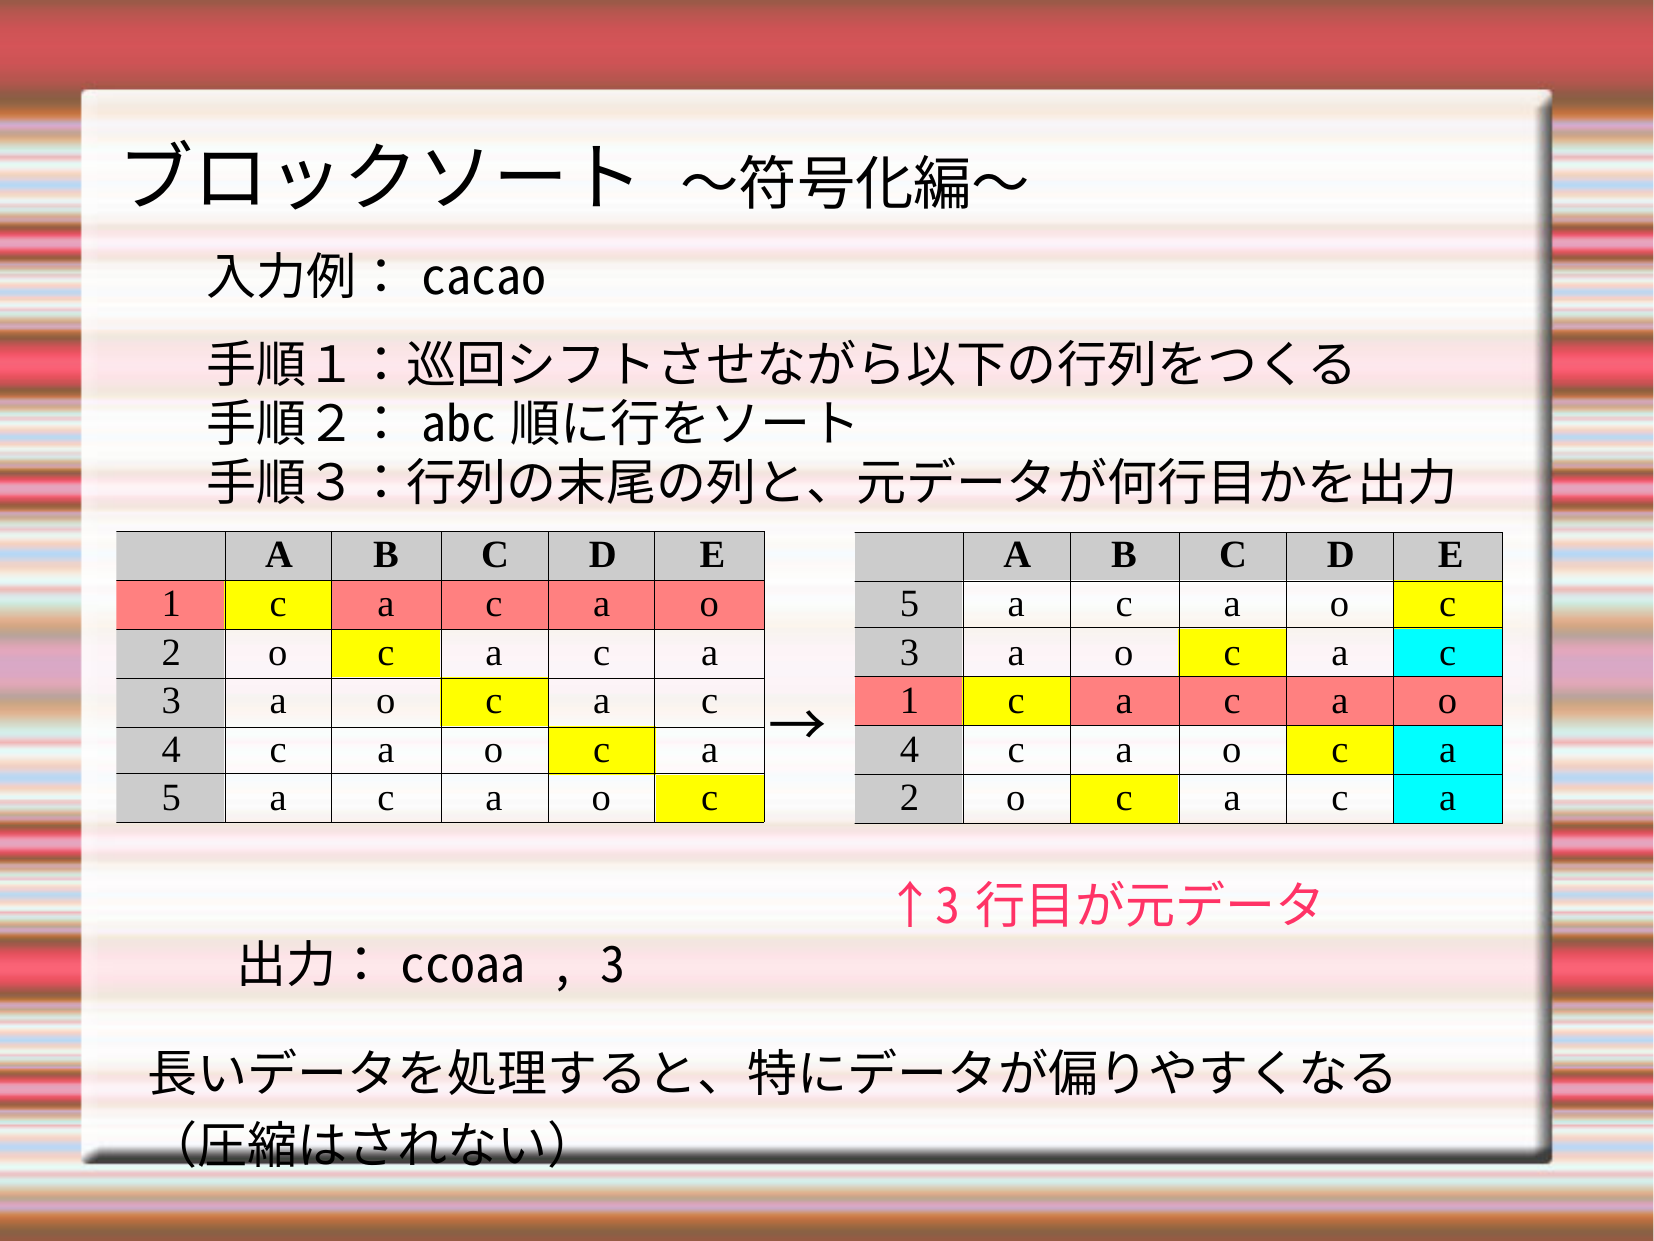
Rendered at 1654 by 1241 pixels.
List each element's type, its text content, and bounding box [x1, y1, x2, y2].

text_box ↑3行目が元データ [885, 865, 1506, 916]
picture [418, 375, 460, 383]
picture [948, 375, 978, 383]
picture [1070, 375, 1093, 383]
picture [233, 434, 260, 442]
text_box 入力例：cacao [206, 236, 1359, 287]
picture [1175, 375, 1287, 383]
picture [815, 375, 833, 383]
picture [461, 434, 484, 442]
picture [520, 375, 578, 383]
picture [729, 434, 827, 442]
picture [670, 375, 727, 383]
picture [261, 375, 274, 383]
picture [1366, 493, 1380, 497]
picture [930, 375, 949, 383]
picture [573, 375, 623, 383]
picture [502, 375, 526, 383]
picture [277, 434, 429, 442]
text_box 手順１：巡回シフトさせながら以下の行列をつくる [206, 324, 1418, 375]
picture [433, 434, 458, 442]
picture [321, 493, 338, 497]
chart [116, 512, 1506, 827]
picture [572, 434, 620, 442]
text_box ブロックソート ～符号化編～ [118, 118, 1241, 194]
picture [834, 375, 892, 383]
picture [428, 434, 438, 438]
text_box 手順２：abc順に行をソート [206, 383, 1388, 434]
picture [1153, 375, 1174, 383]
picture [261, 434, 274, 442]
picture [982, 375, 1042, 383]
picture [531, 434, 568, 442]
text_box → [768, 679, 827, 738]
picture [1325, 375, 1336, 381]
picture [650, 434, 677, 442]
picture [1097, 375, 1121, 383]
picture [627, 375, 671, 383]
picture [889, 375, 932, 383]
picture [889, 493, 900, 500]
picture [776, 375, 787, 381]
text_box 手順３：行列の末尾の列と、元データが何行目かを出力 [206, 442, 1654, 493]
picture [464, 375, 498, 380]
text_box 長いデータを処理すると、特にデータが偏りやすくなる （圧縮はされない） [147, 1033, 1536, 1134]
picture [623, 434, 646, 442]
picture [723, 375, 775, 383]
picture [277, 375, 415, 383]
picture [0, 0, 1654, 1241]
picture [1219, 493, 1245, 497]
picture [1384, 493, 1398, 497]
picture [515, 434, 528, 442]
picture [678, 434, 732, 442]
picture [1038, 375, 1067, 383]
picture [1119, 375, 1149, 383]
picture [1286, 375, 1325, 383]
picture [480, 434, 514, 442]
picture [789, 375, 814, 383]
text_box 出力：ccoaa , 3 [236, 924, 886, 975]
picture [233, 375, 260, 383]
